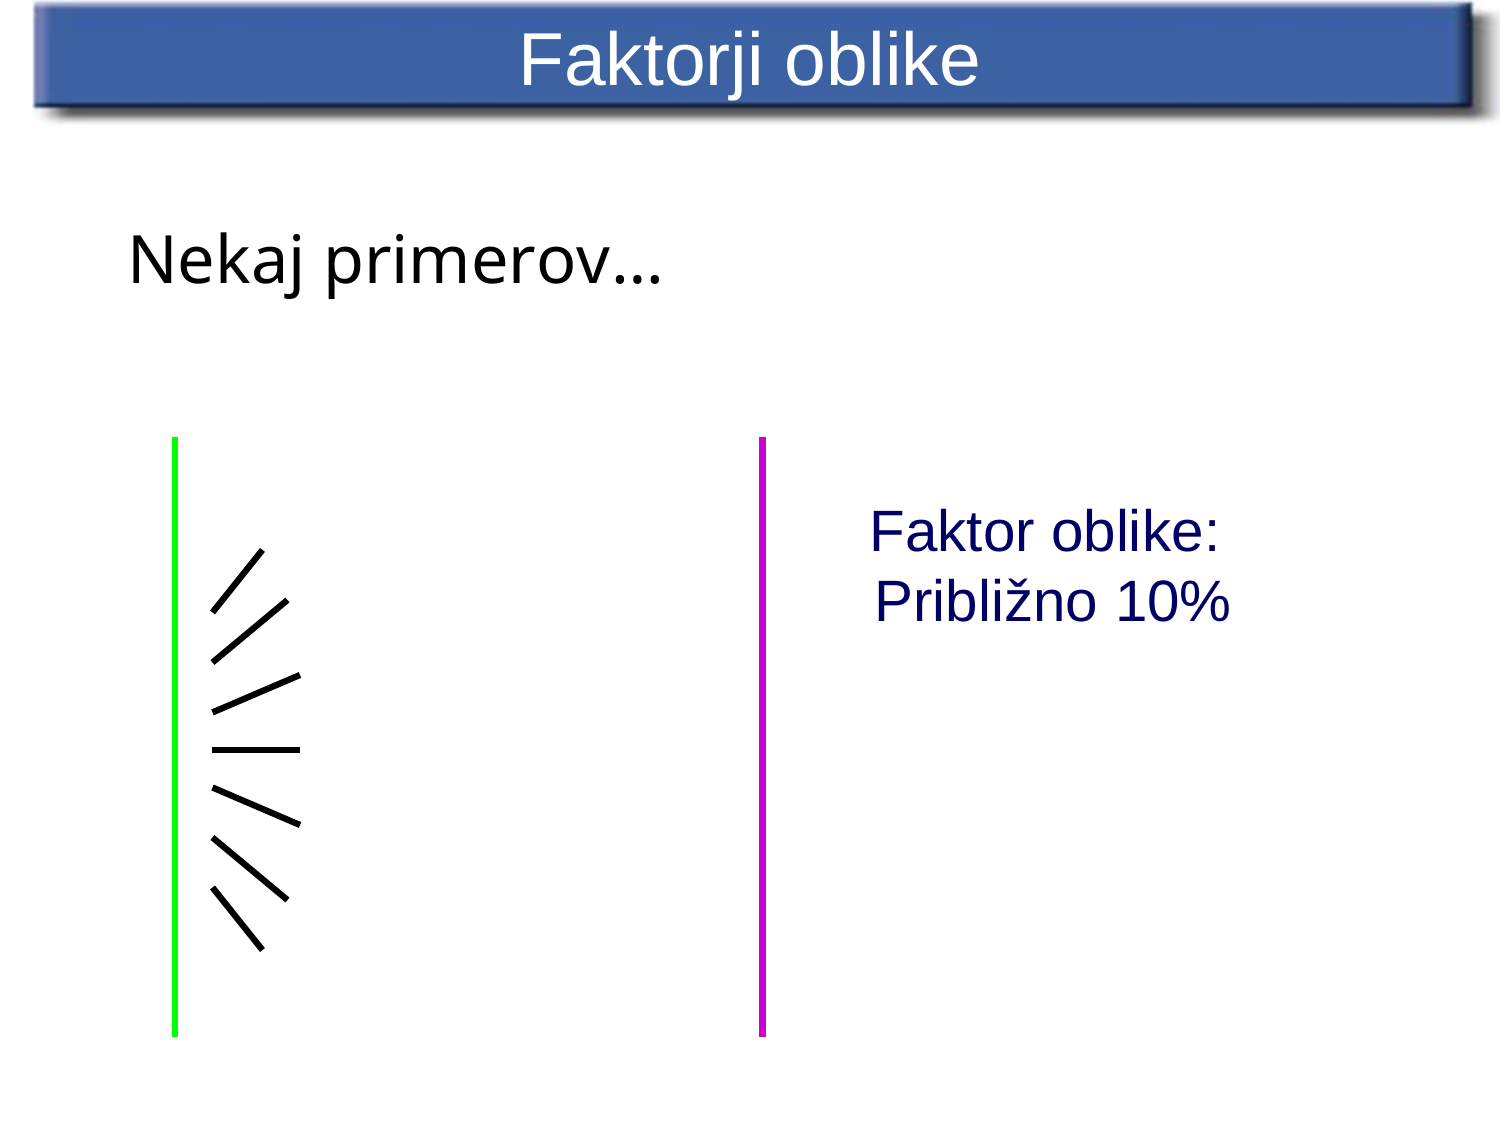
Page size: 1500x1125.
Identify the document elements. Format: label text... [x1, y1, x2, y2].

list Nekaj primerov… [112, 218, 1388, 321]
title Faktorji oblike [112, 0, 1388, 110]
picture [32, 0, 1500, 127]
text_box Faktor oblike: Približno 10% [854, 485, 1252, 641]
